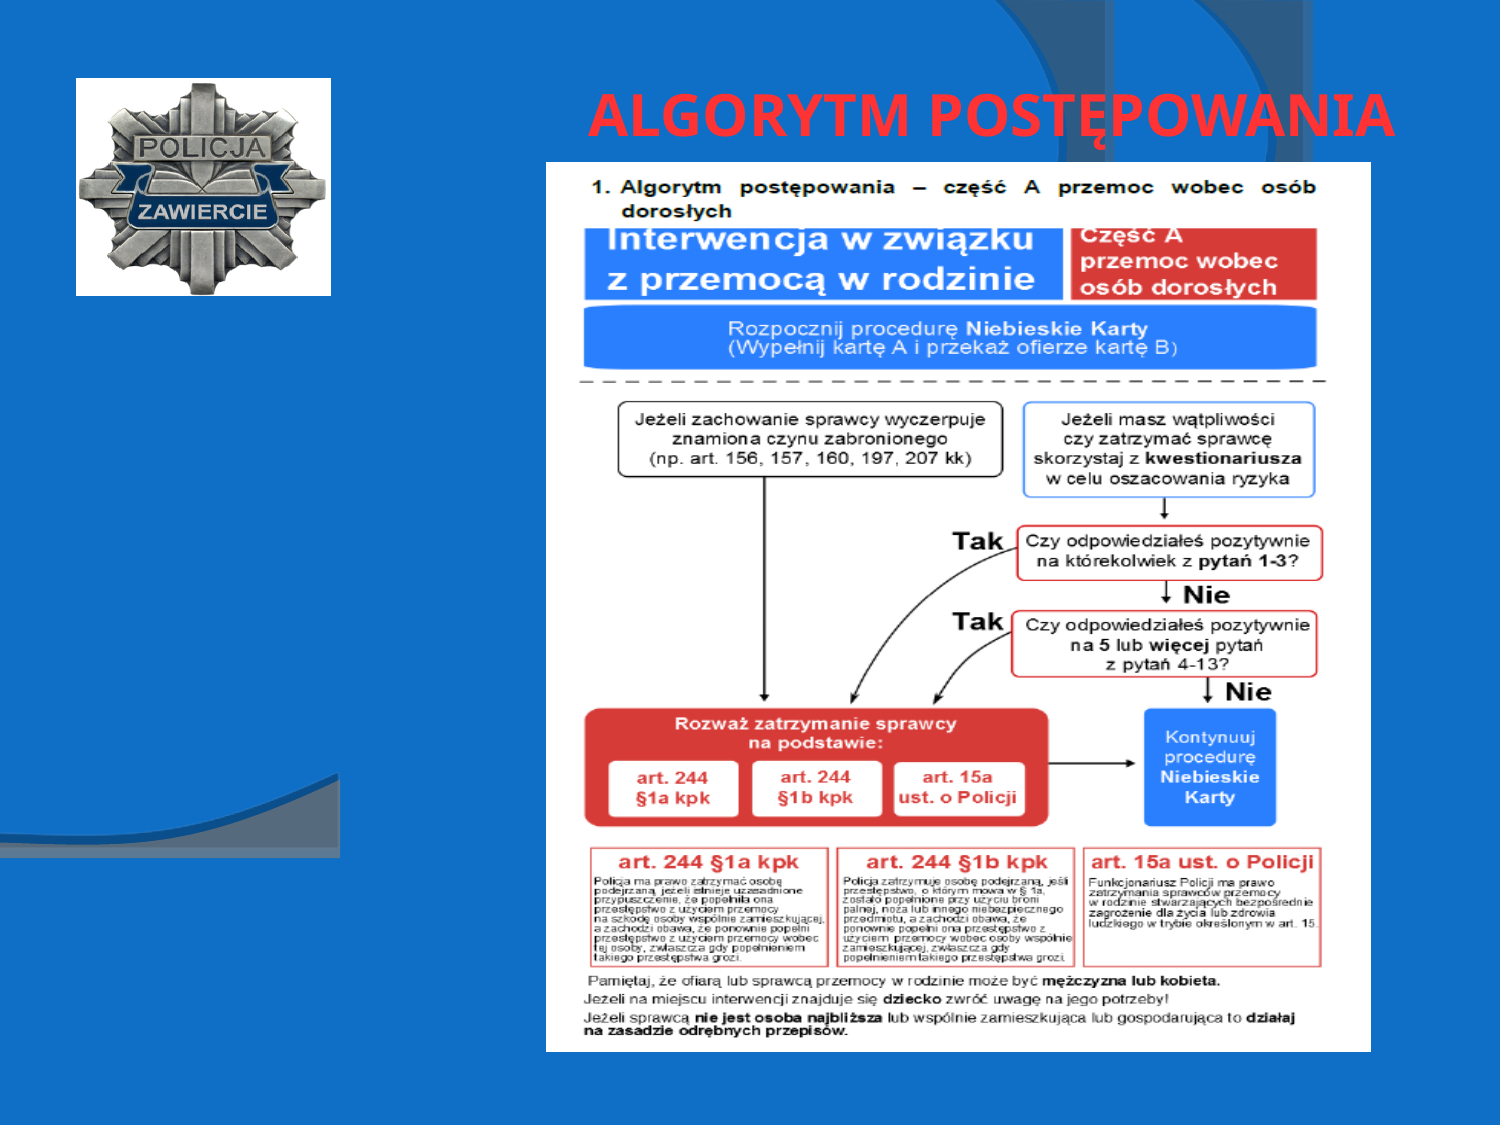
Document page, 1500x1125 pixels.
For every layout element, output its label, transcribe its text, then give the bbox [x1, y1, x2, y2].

picture [546, 162, 1371, 1052]
title ALGORYTM POSTĘPOWANIA [555, 70, 1430, 284]
picture [76, 78, 331, 296]
